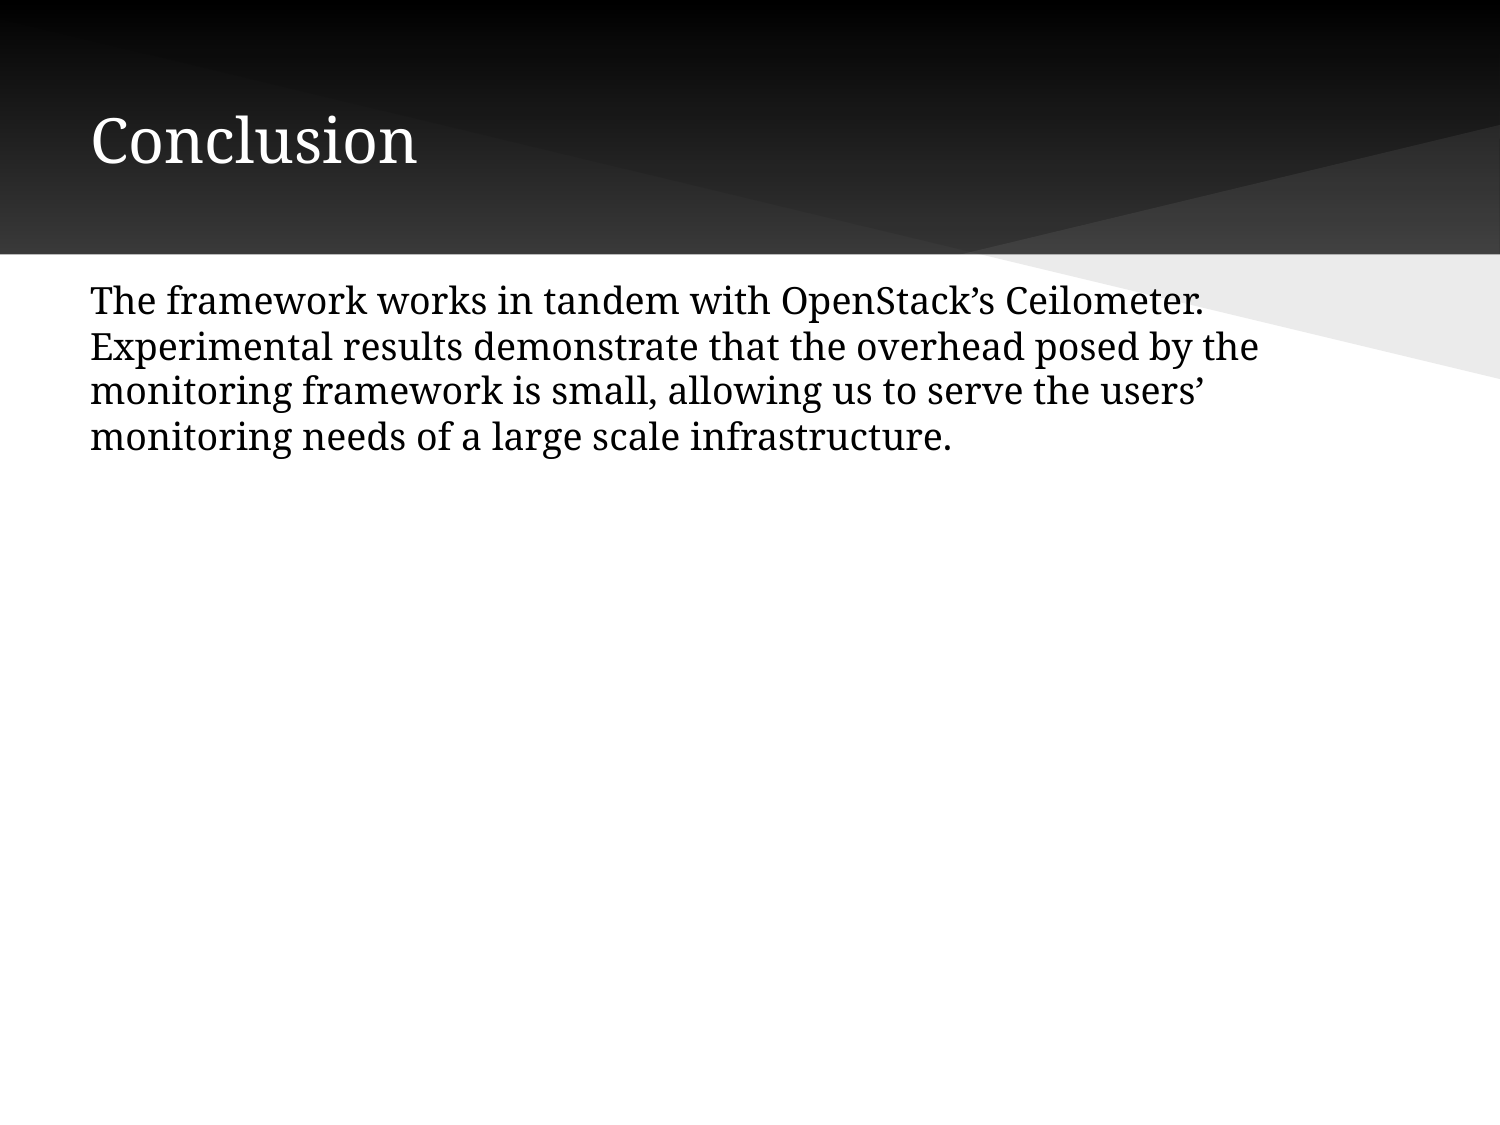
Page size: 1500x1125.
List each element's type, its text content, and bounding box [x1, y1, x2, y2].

title Conclusion [75, 45, 1425, 233]
list The framework works in tandem with OpenStack’s Ceilometer. Experimental results demonstrate that the overhead posed by the monitoring framework is small, allowing us to serve the users’ monitoring needs of a large scale infrastructure. [75, 262, 1425, 1078]
